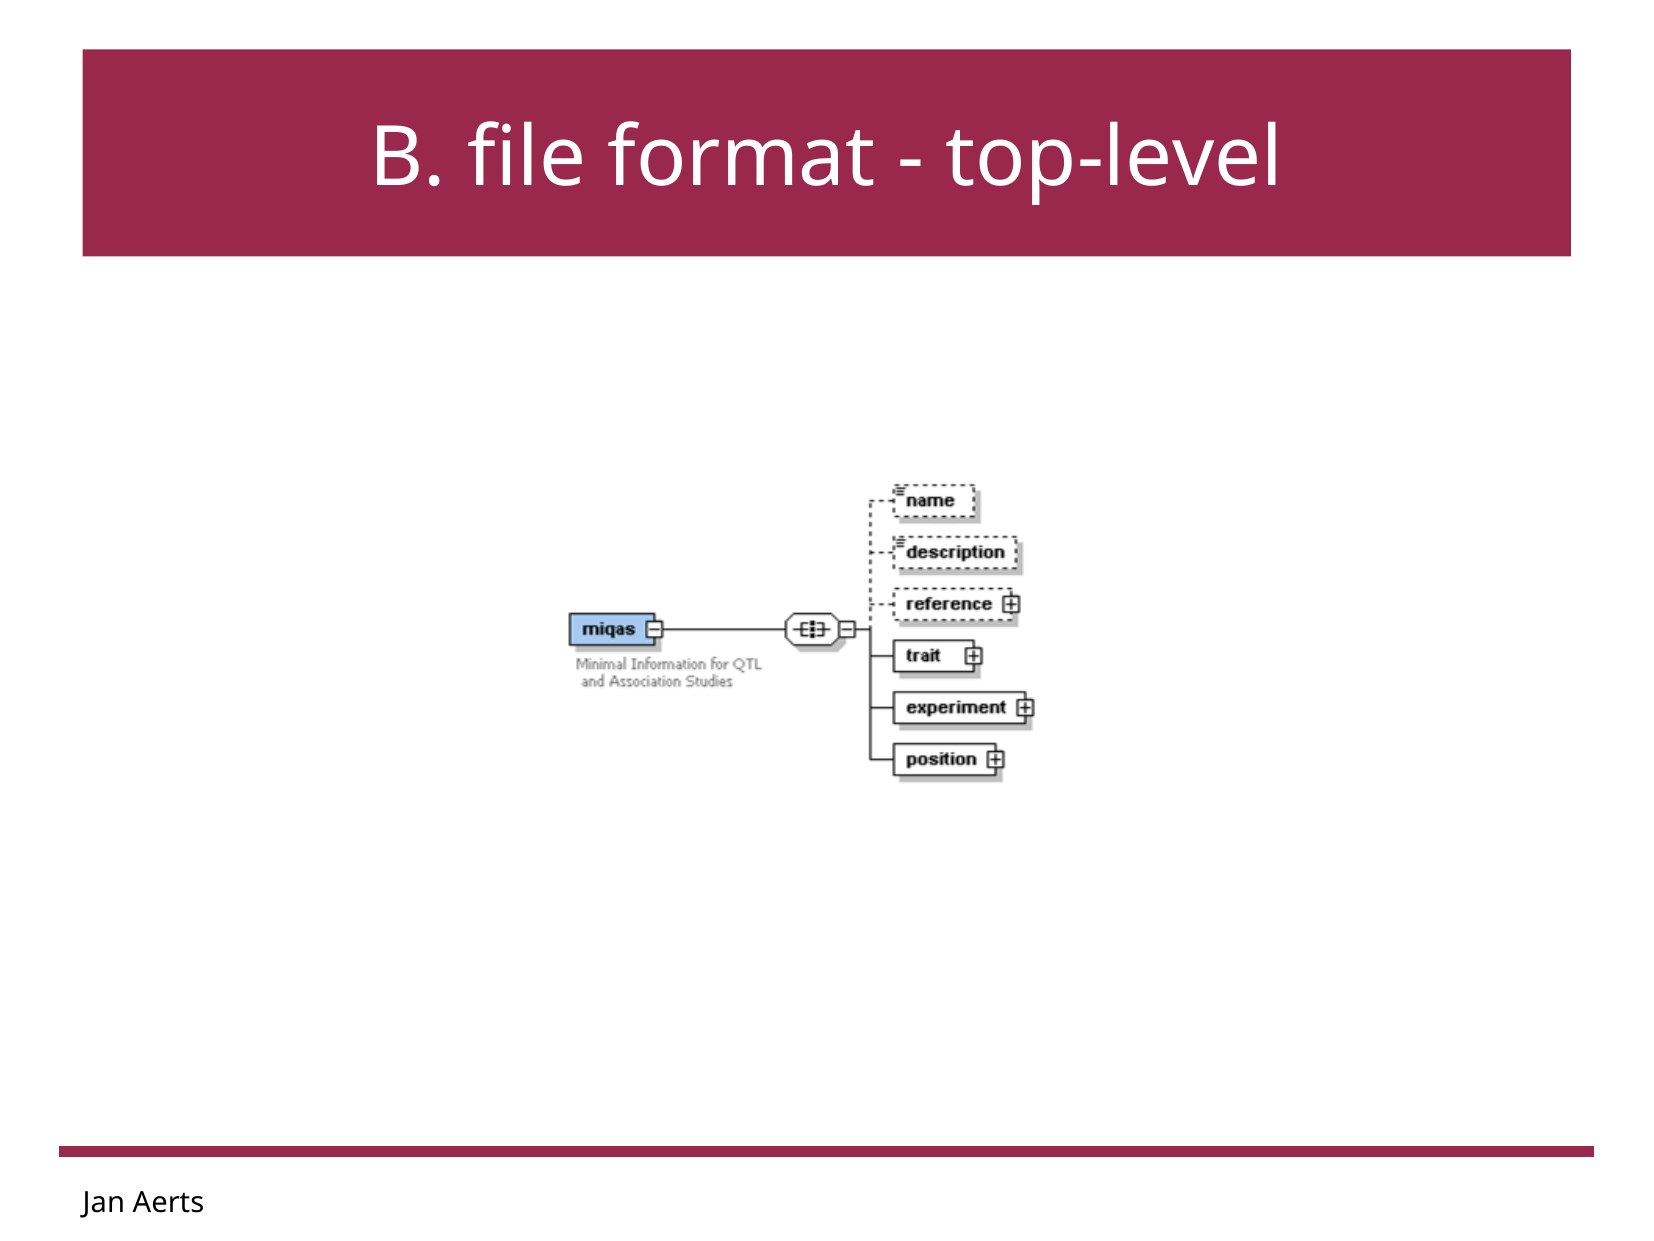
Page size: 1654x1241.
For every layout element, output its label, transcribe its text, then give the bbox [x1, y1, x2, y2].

picture [561, 472, 1046, 798]
title B. file format - top-level [82, 49, 1571, 257]
